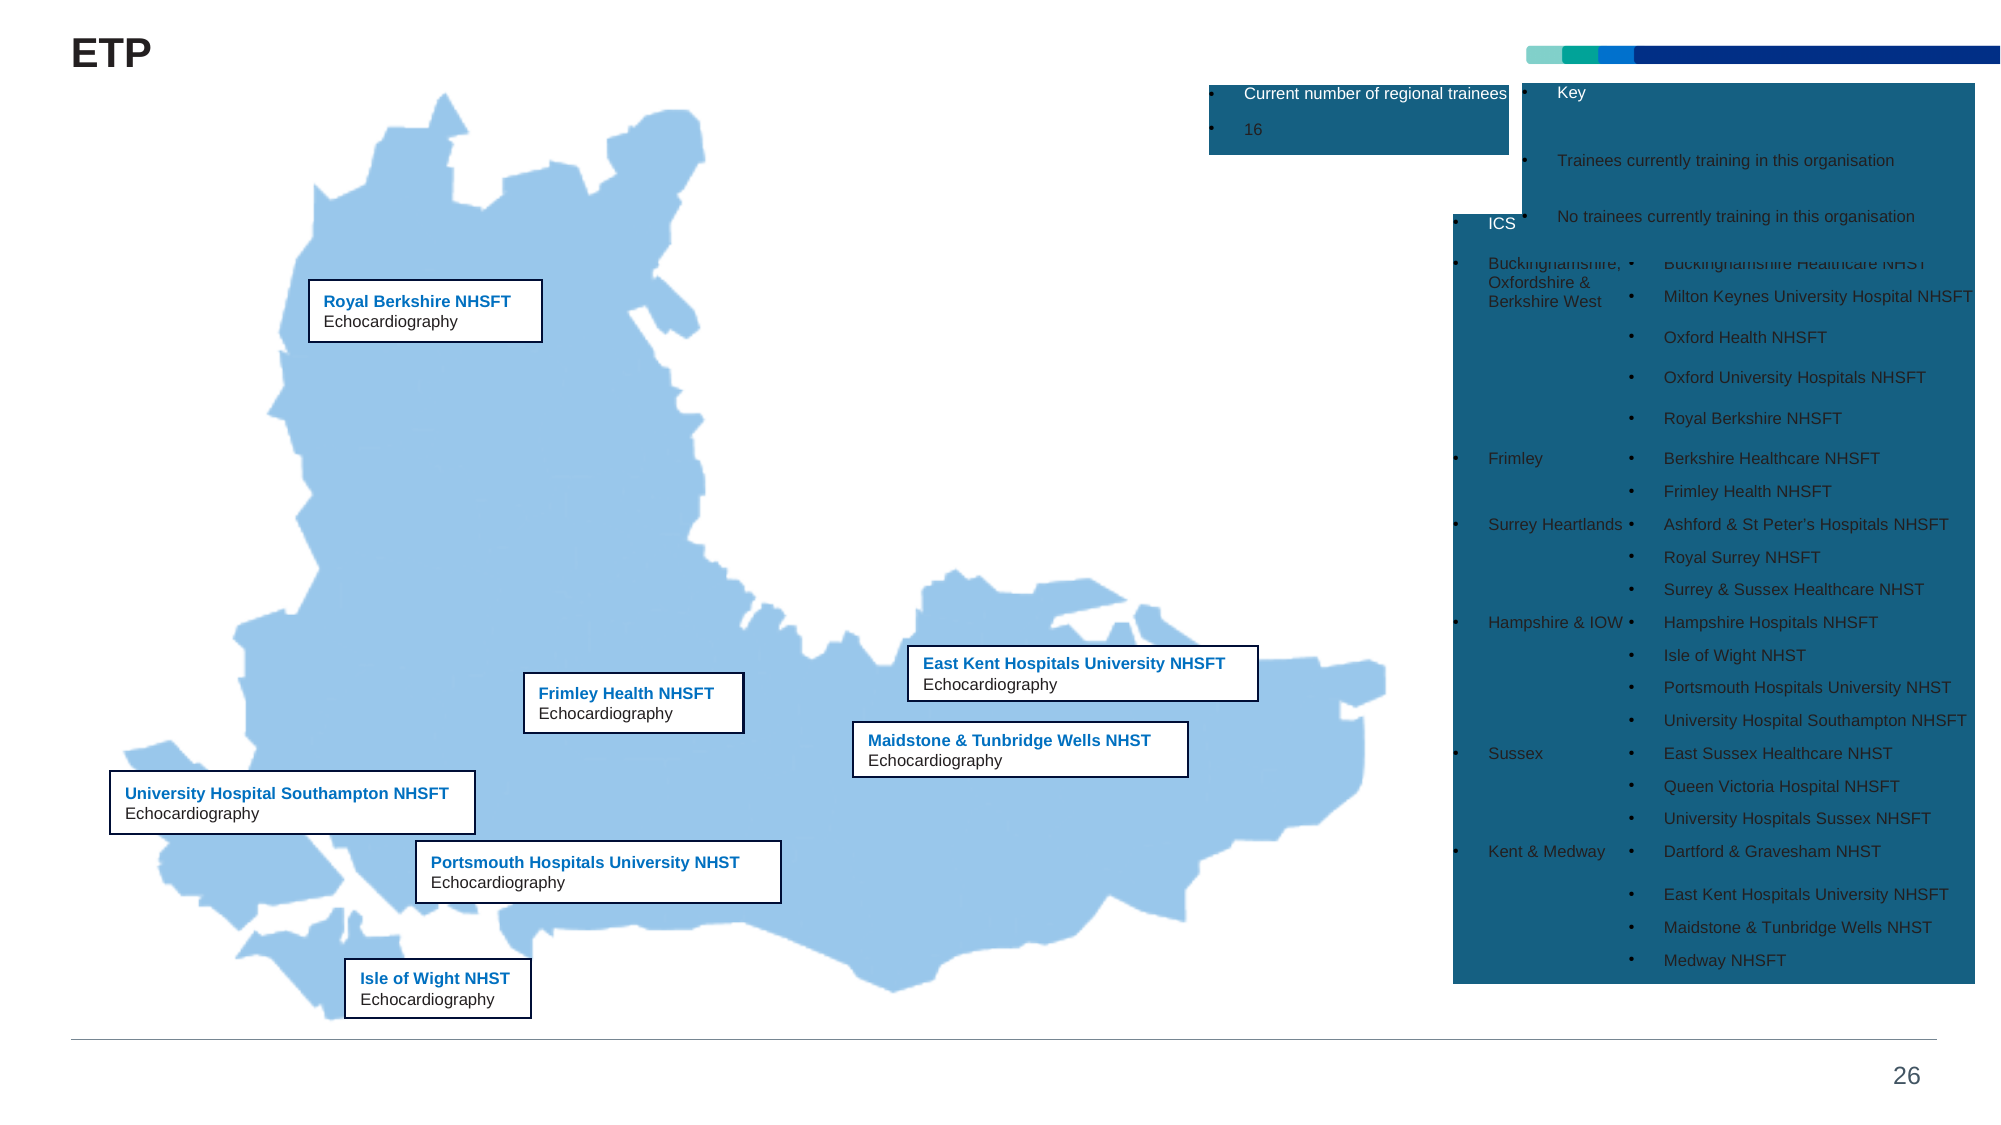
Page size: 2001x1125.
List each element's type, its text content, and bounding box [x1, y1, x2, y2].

table_cell Dartford & Gravesham NHST [1629, 842, 1975, 885]
table_header Current number of regional trainees [1209, 85, 1509, 120]
table_cell Milton Keynes University Hospital NHSFT [1629, 287, 1975, 328]
table_cell Medway NHSFT [1629, 951, 1975, 984]
table_cell East Sussex Healthcare NHST [1629, 744, 1975, 777]
table_cell Queen Victoria Hospital NHSFT [1629, 777, 1975, 810]
table_cell Buckinghamshire Healthcare NHST [1629, 262, 1975, 287]
table_header [1918, 83, 1975, 152]
table_cell 16 [1209, 120, 1509, 155]
table_cell Surrey Heartlands [1453, 515, 1629, 613]
table_cell Isle of Wight NHST [1629, 646, 1975, 679]
table_cell Sussex [1453, 744, 1629, 842]
text_box Portsmouth Hospitals University NHST Echocardiography [416, 841, 781, 903]
table_cell No trainees currently training in this organisation [1522, 207, 1918, 262]
picture [97, 79, 1408, 1045]
table_cell Oxford Health NHSFT [1629, 328, 1975, 368]
table_cell East Kent Hospitals University NHSFT [1629, 885, 1975, 918]
table_header Key [1522, 83, 1918, 152]
table_cell University Hospital Southampton NHSFT [1629, 711, 1975, 744]
text_box University Hospital Southampton NHSFT Echocardiography [110, 771, 475, 834]
table_cell Hampshire & IOW [1453, 613, 1629, 744]
table_cell [1918, 207, 1975, 262]
table_cell Maidstone & Tunbridge Wells NHST [1629, 918, 1975, 951]
table_header ICS [1453, 214, 1522, 254]
text_box Frimley Health NHSFT Echocardiography [524, 673, 744, 733]
table_cell Buckinghamshire, Oxfordshire & Berkshire West [1453, 254, 1629, 450]
table_cell University Hospitals Sussex NHSFT [1629, 810, 1975, 842]
table_cell Surrey & Sussex Healthcare NHST [1629, 581, 1975, 613]
table_cell Portsmouth Hospitals University NHST [1629, 679, 1975, 711]
text_box Maidstone & Tunbridge Wells NHST Echocardiography [853, 722, 1188, 777]
table_cell Kent & Medway [1453, 842, 1629, 984]
table_cell Berkshire Healthcare NHSFT [1629, 450, 1975, 482]
text_box Isle of Wight NHST Echocardiography [345, 959, 531, 1018]
table_cell [1918, 152, 1975, 207]
text_box Royal Berkshire NHSFT Echocardiography [309, 280, 542, 342]
table_cell Hampshire Hospitals NHSFT [1629, 613, 1975, 646]
text_box East Kent Hospitals University NHSFT Echocardiography [908, 646, 1258, 701]
table_cell Oxford University Hospitals NHSFT [1629, 368, 1975, 409]
title ETP [70, 32, 1513, 79]
table_cell Frimley [1453, 450, 1629, 515]
table_cell Frimley Health NHSFT [1629, 482, 1975, 515]
table_cell Trainees currently training in this organisation [1522, 152, 1918, 207]
table_cell Royal Surrey NHSFT [1629, 548, 1975, 581]
table_cell Royal Berkshire NHSFT [1629, 409, 1975, 450]
table_cell Ashford & St Peter’s Hospitals NHSFT [1629, 515, 1975, 548]
